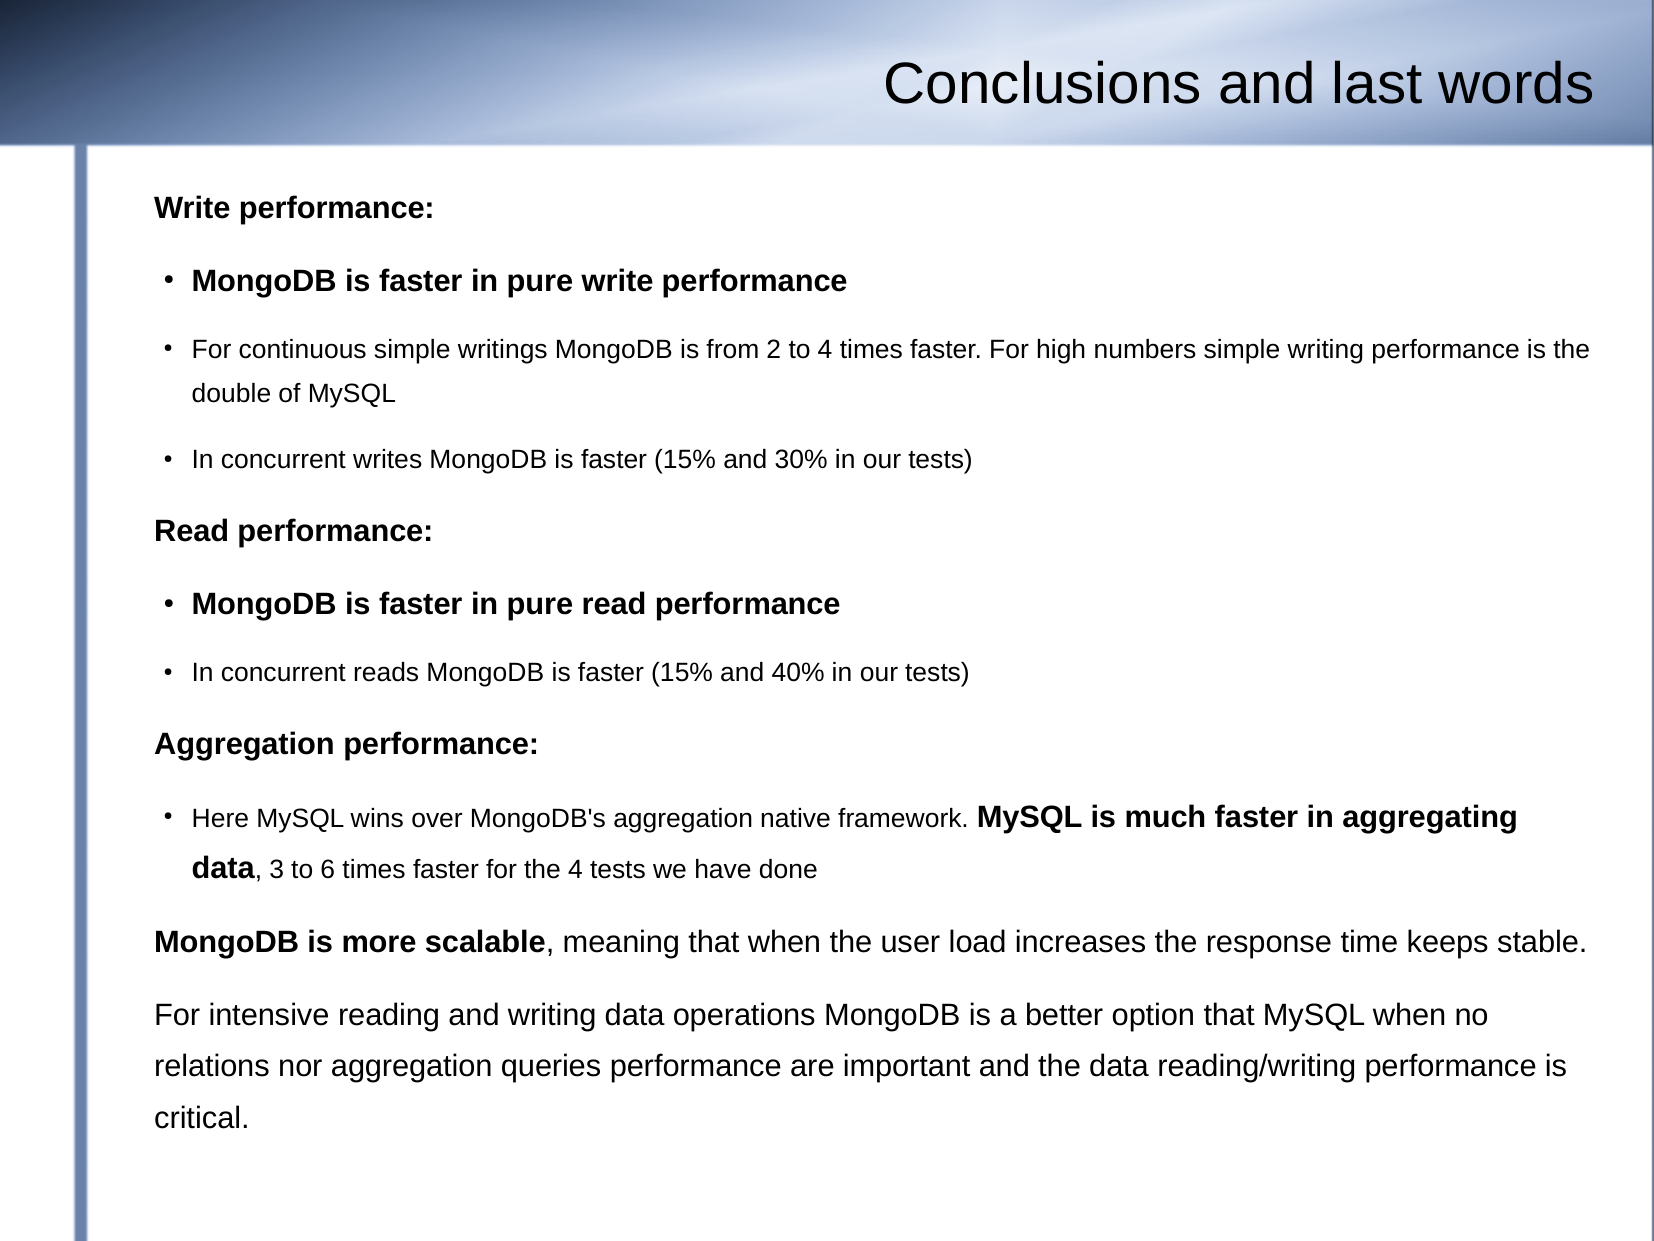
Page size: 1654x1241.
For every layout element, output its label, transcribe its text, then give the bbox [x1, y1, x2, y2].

picture [0, 0, 1654, 1241]
title Conclusions and last words [154, 49, 1596, 118]
list Write performance: MongoDB is faster in pure write performance For continuous simple writings MongoDB is from 2 to 4 times faster. For high numbers simple writing performance is the double of MySQL In concurrent writes MongoDB is faster (15% and 30% in our tests) Read performance: MongoDB is faster in pure read performance In concurrent reads MongoDB is faster (15% and 40% in our tests) Aggregation performance: Here MySQL wins over MongoDB's aggregation native framework. MySQL is much faster in aggregating data, 3 to 6 times faster for the 4 tests we have done MongoDB is more scalable, meaning that when the user load increases the response time keeps stable. For intensive reading and writing data operations MongoDB is a better option that MySQL when no relations nor aggregation queries performance are important and the data reading/writing performance is critical. [154, 173, 1596, 1182]
